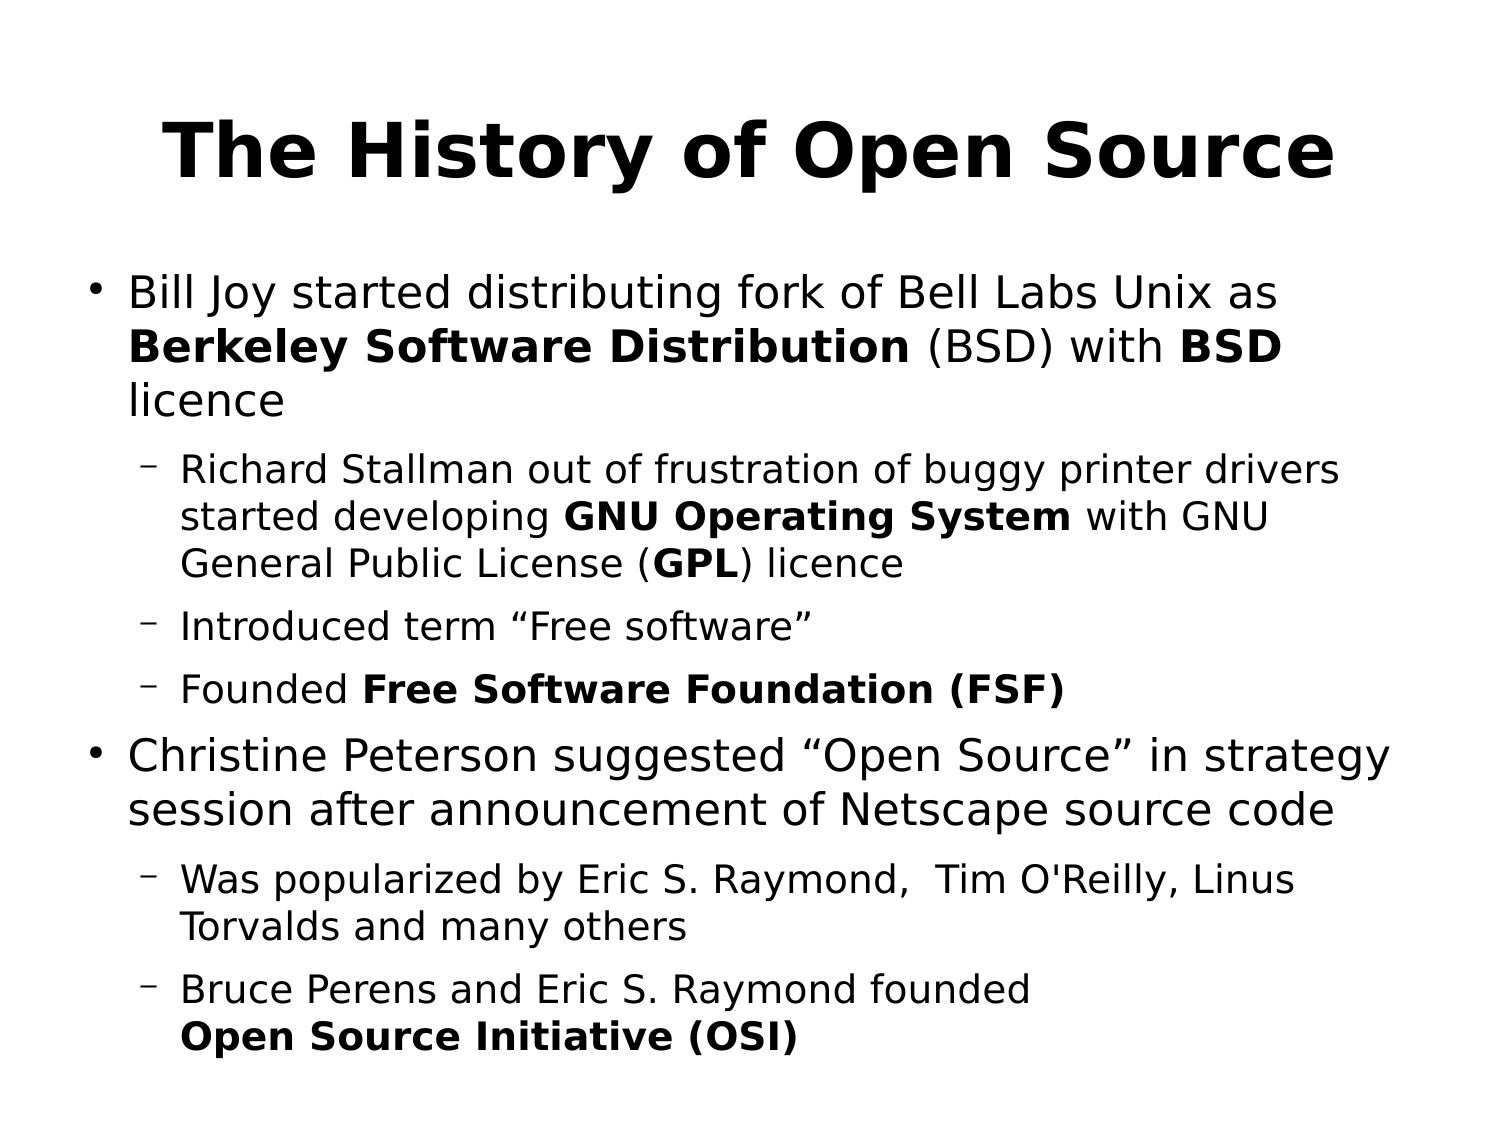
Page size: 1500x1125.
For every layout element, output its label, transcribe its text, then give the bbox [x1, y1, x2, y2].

title The History of Open Source [75, 68, 1425, 201]
list Bill Joy started distributing fork of Bell Labs Unix as Berkeley Software Distribution (BSD) with BSD licence Richard Stallman out of frustration of buggy printer drivers started developing GNU Operating System with GNU General Public License (GPL) licence Introduced term “Free software” Founded Free Software Foundation (FSF) Christine Peterson suggested “Open Source” in strategy session after announcement of Netscape source code Was popularized by Eric S. Raymond, Tim O'Reilly, Linus Torvalds and many others Bruce Perens and Eric S. Raymond founded Open Source Initiative (OSI) [75, 263, 1425, 1063]
